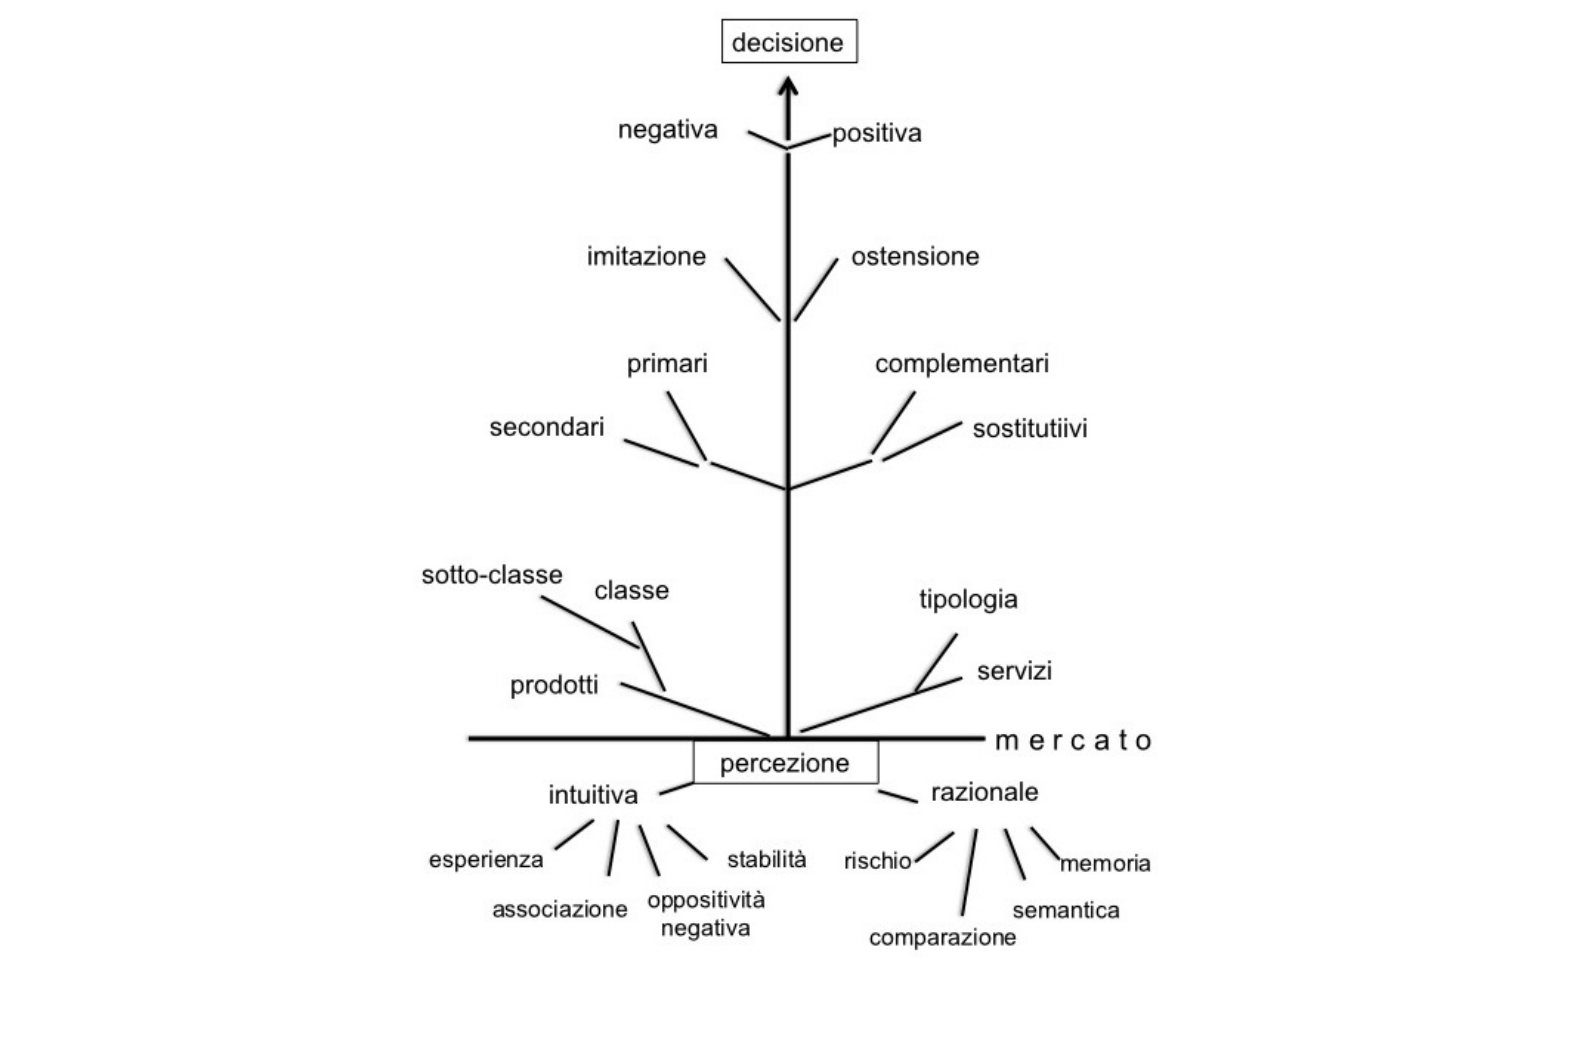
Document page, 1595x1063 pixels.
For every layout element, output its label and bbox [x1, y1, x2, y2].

picture [401, 0, 1199, 1063]
